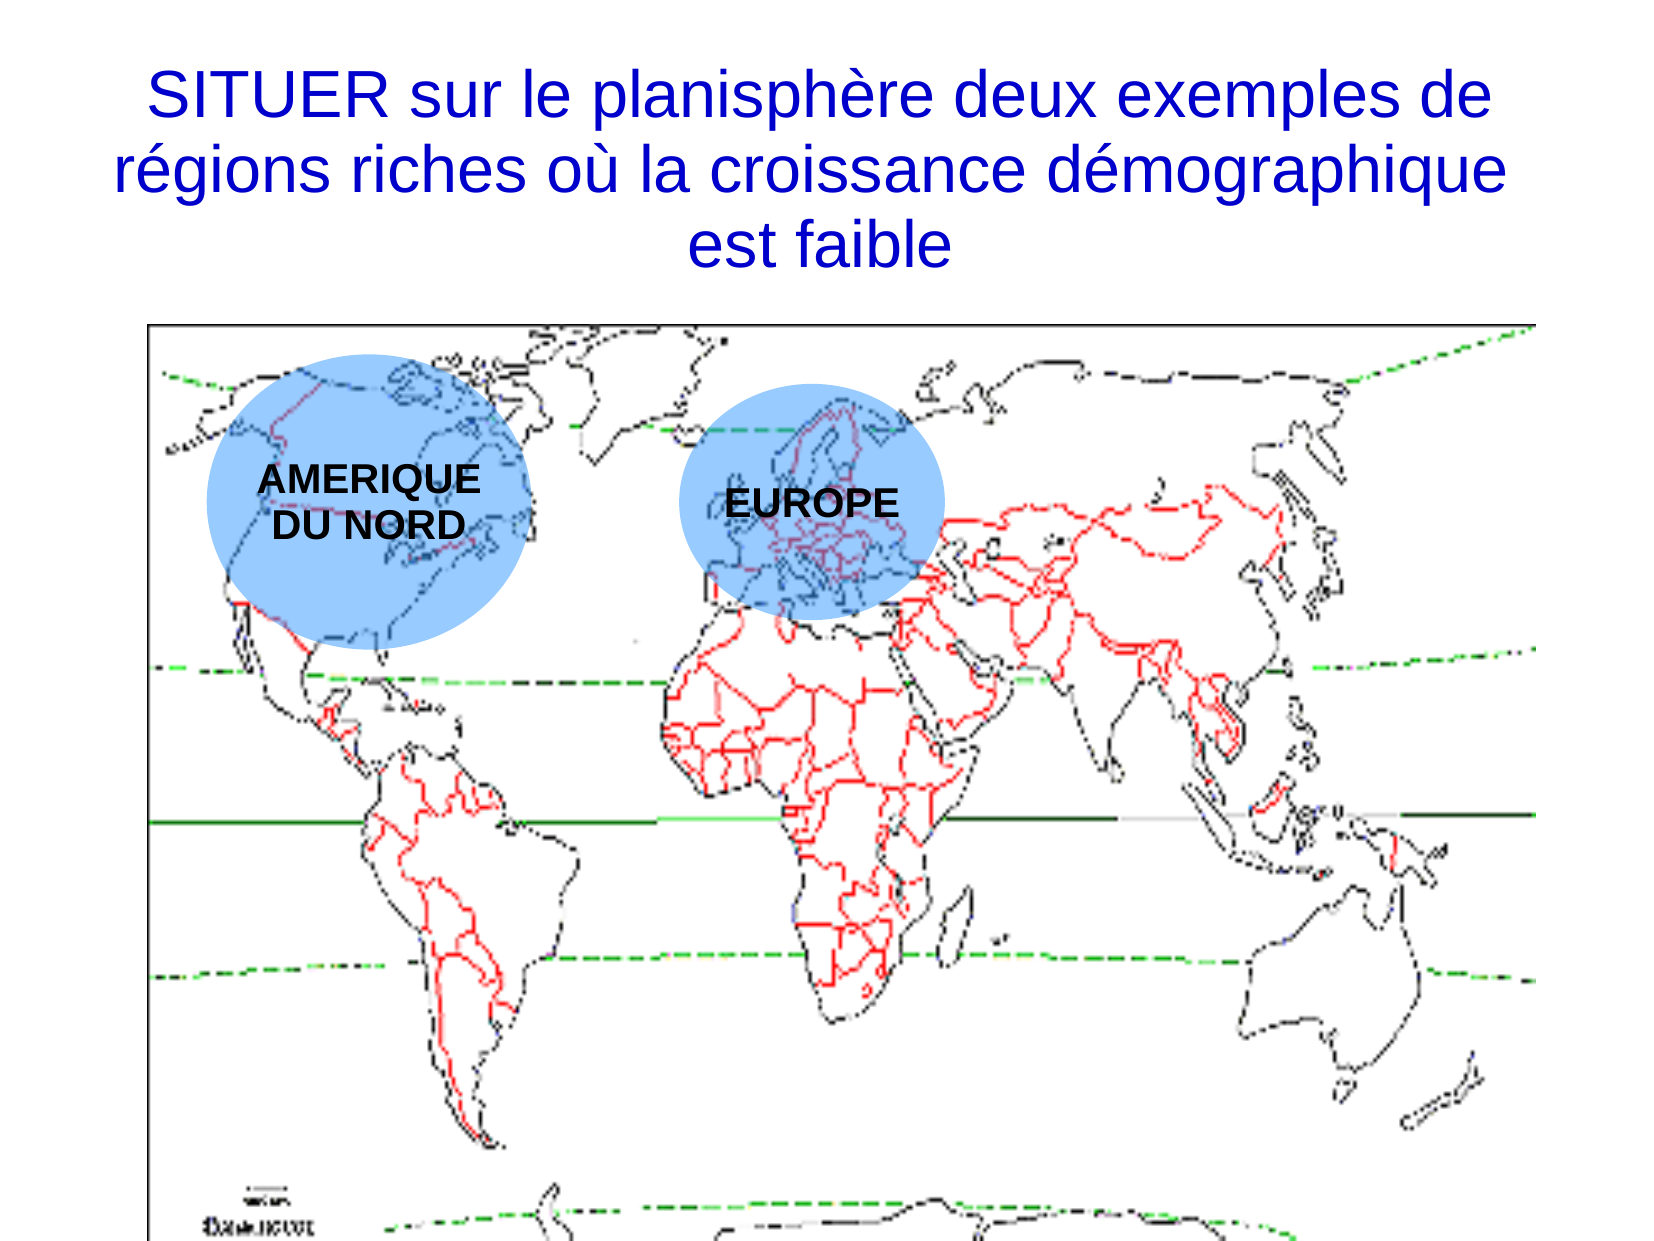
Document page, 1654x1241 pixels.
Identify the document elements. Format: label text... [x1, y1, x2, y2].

picture [147, 384, 1536, 1241]
title SITUER sur le planisphère deux exemples de régions riches où la croissance démographique est faible [76, 56, 1565, 384]
text_box AMERIQUE DU NORD [236, 448, 502, 650]
text_box EUROPE [708, 472, 916, 535]
text_box [206, 354, 532, 587]
text_box [679, 383, 945, 621]
